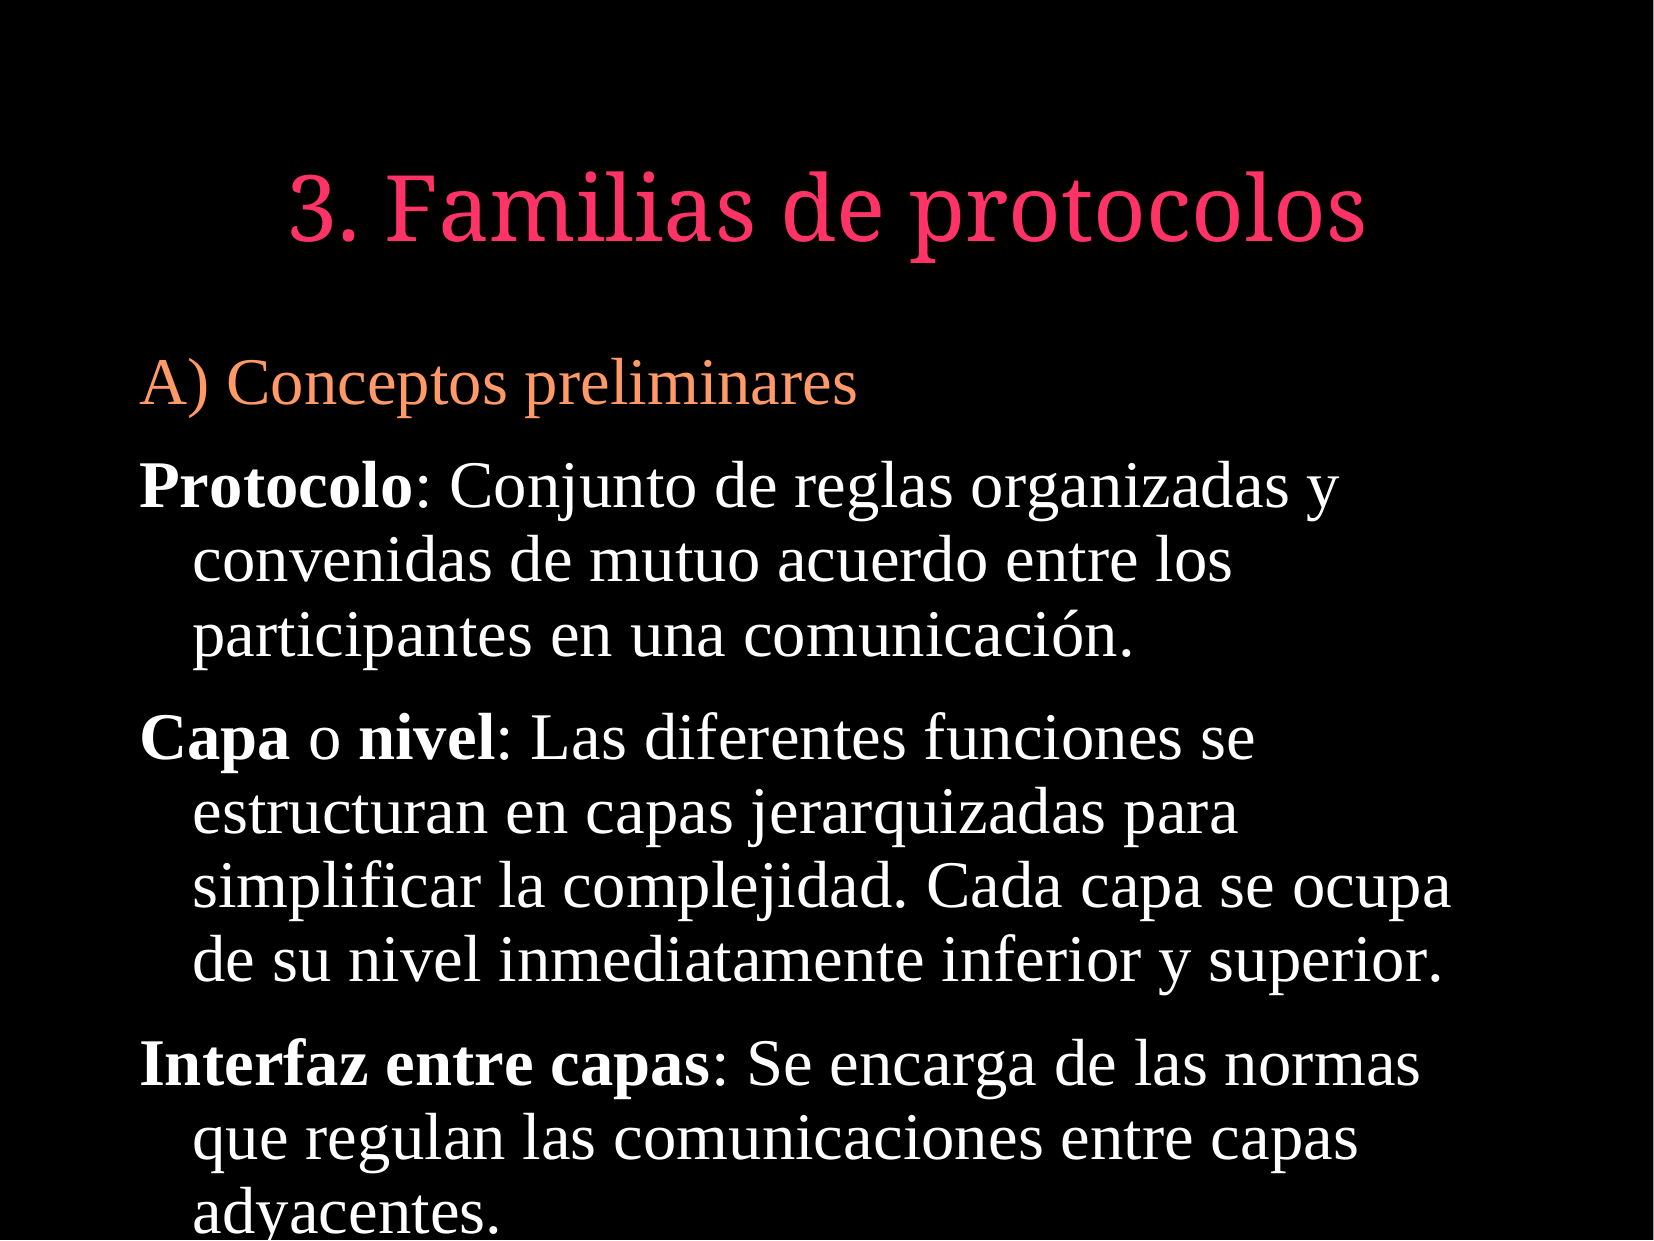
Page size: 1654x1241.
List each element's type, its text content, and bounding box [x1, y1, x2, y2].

title 3. Familias de protocolos [121, 102, 1534, 311]
list A) Conceptos preliminares Protocolo: Conjunto de reglas organizadas y convenidas de mutuo acuerdo entre los participantes en una comunicación. Capa o nivel: Las diferentes funciones se estructuran en capas jerarquizadas para simplificar la complejidad. Cada capa se ocupa de su nivel inmediatamente inferior y superior. Interfaz entre capas: Se encarga de las normas que regulan las comunicaciones entre capas adyacentes. [121, 344, 1534, 1241]
